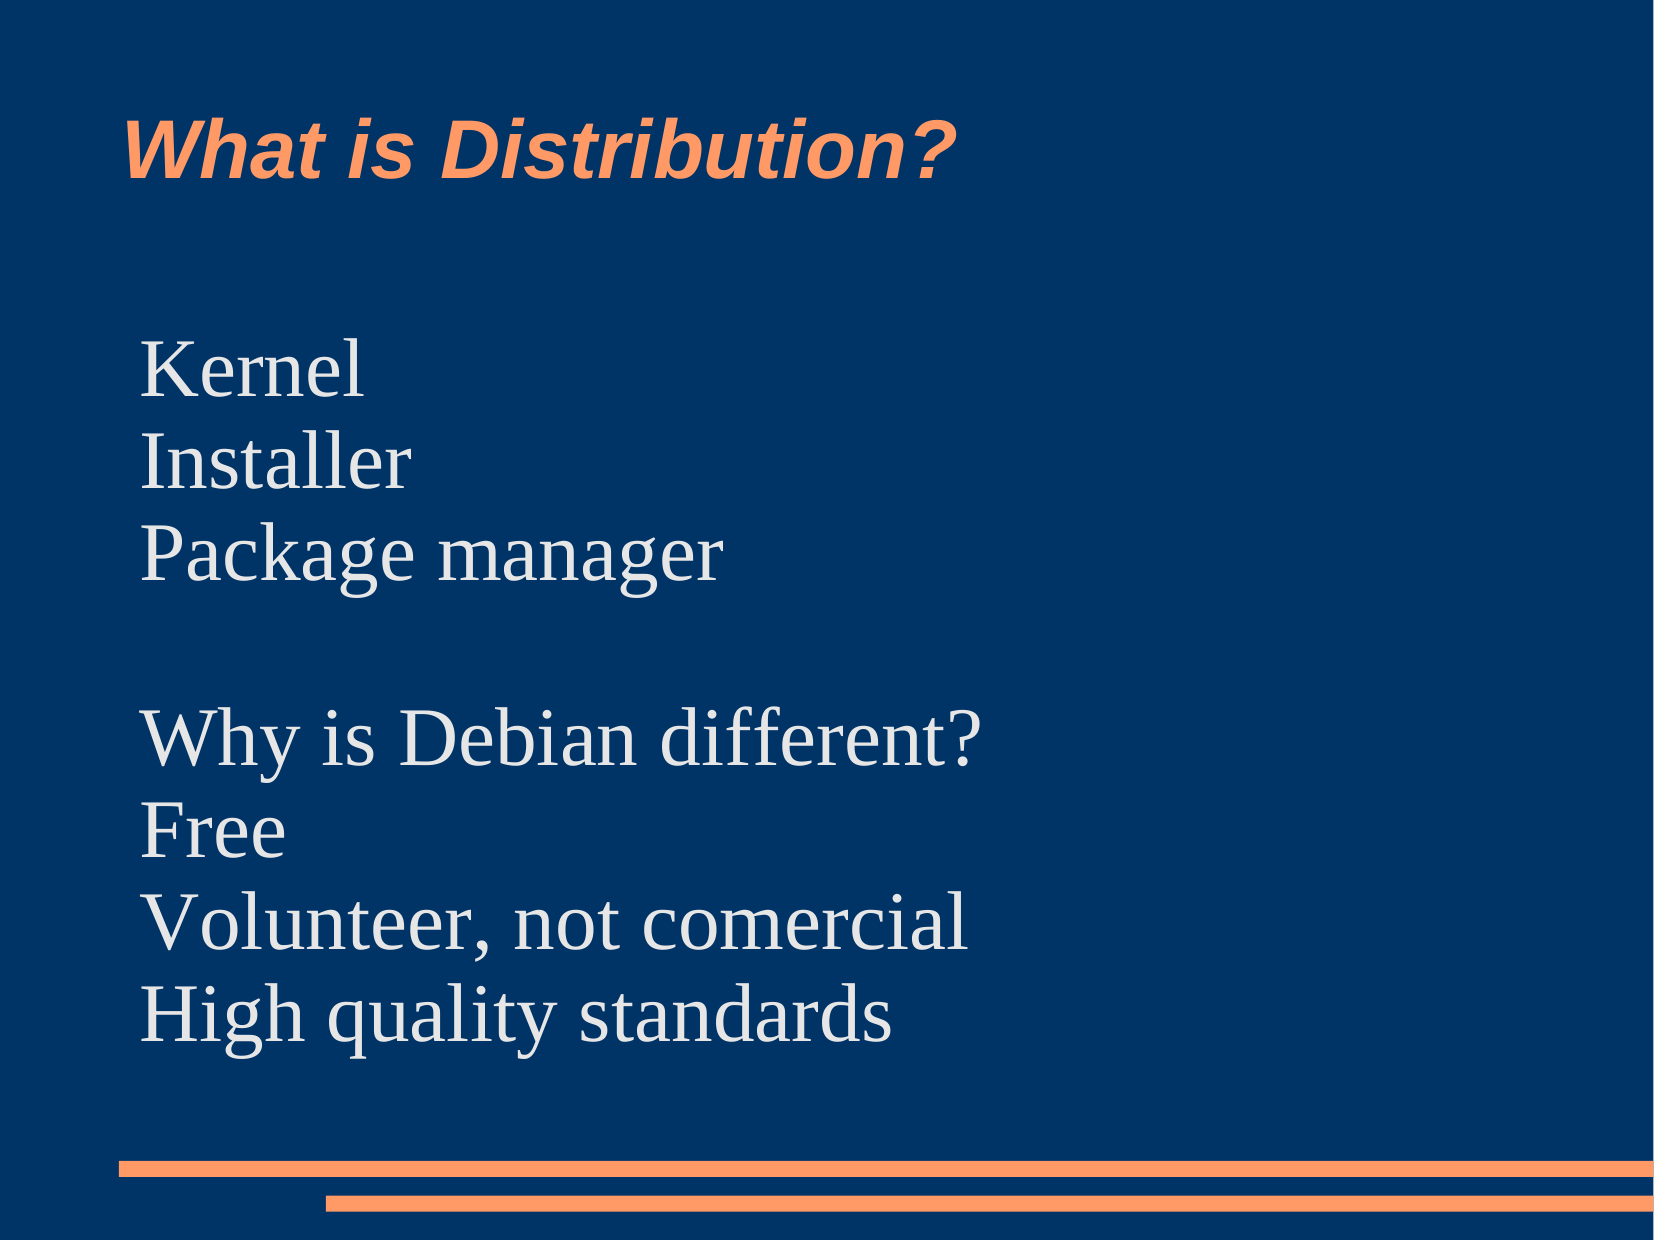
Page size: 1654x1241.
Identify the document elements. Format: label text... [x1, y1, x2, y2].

list Kernel Installer Package manager Why is Debian different? Free Volunteer, not comercial High quality standards [121, 322, 1561, 1133]
title What is Distribution? [121, 46, 1534, 254]
